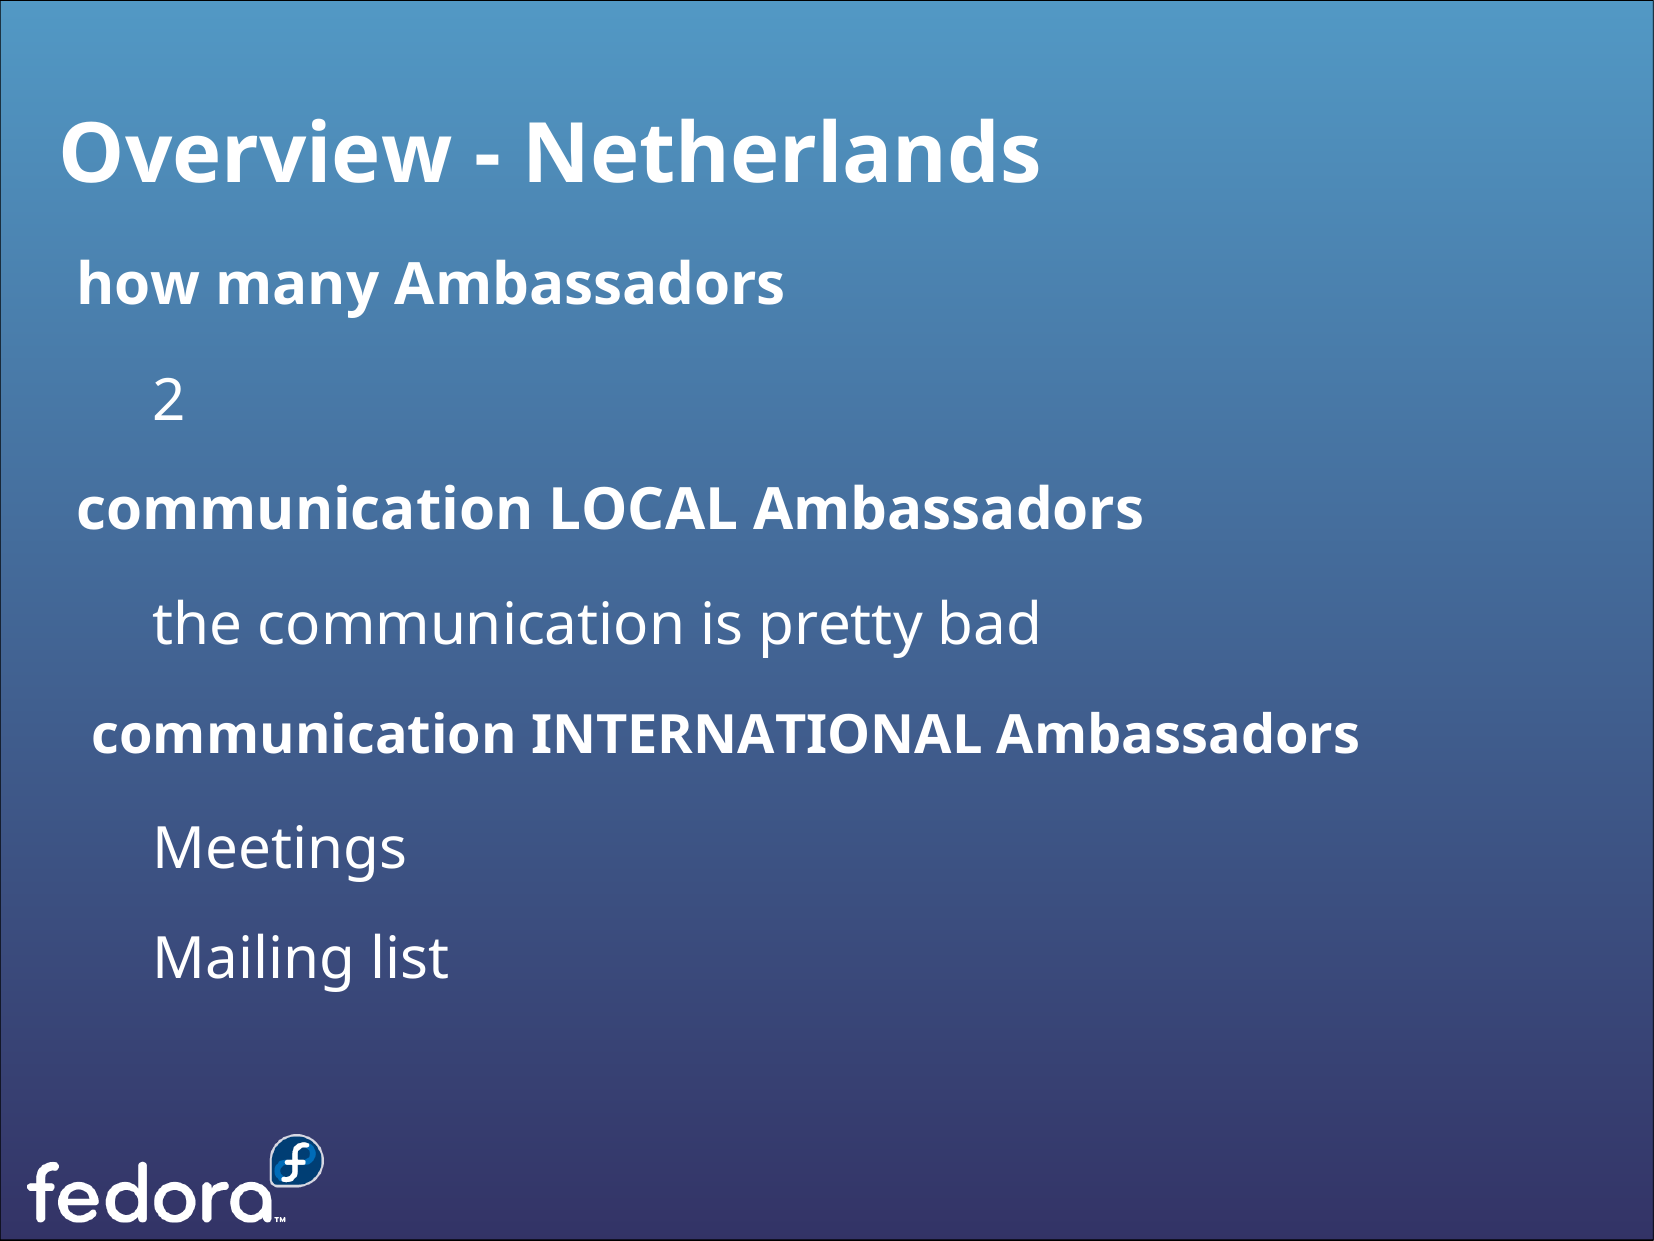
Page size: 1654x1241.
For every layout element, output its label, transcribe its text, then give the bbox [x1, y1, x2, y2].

title Overview - Netherlands [59, 88, 1624, 207]
picture [26, 1133, 325, 1223]
list how many Ambassadors 2 communication LOCAL Ambassadors the communication is pretty bad communication INTERNATIONAL Ambassadors Meetings Mailing list [59, 236, 1624, 1063]
